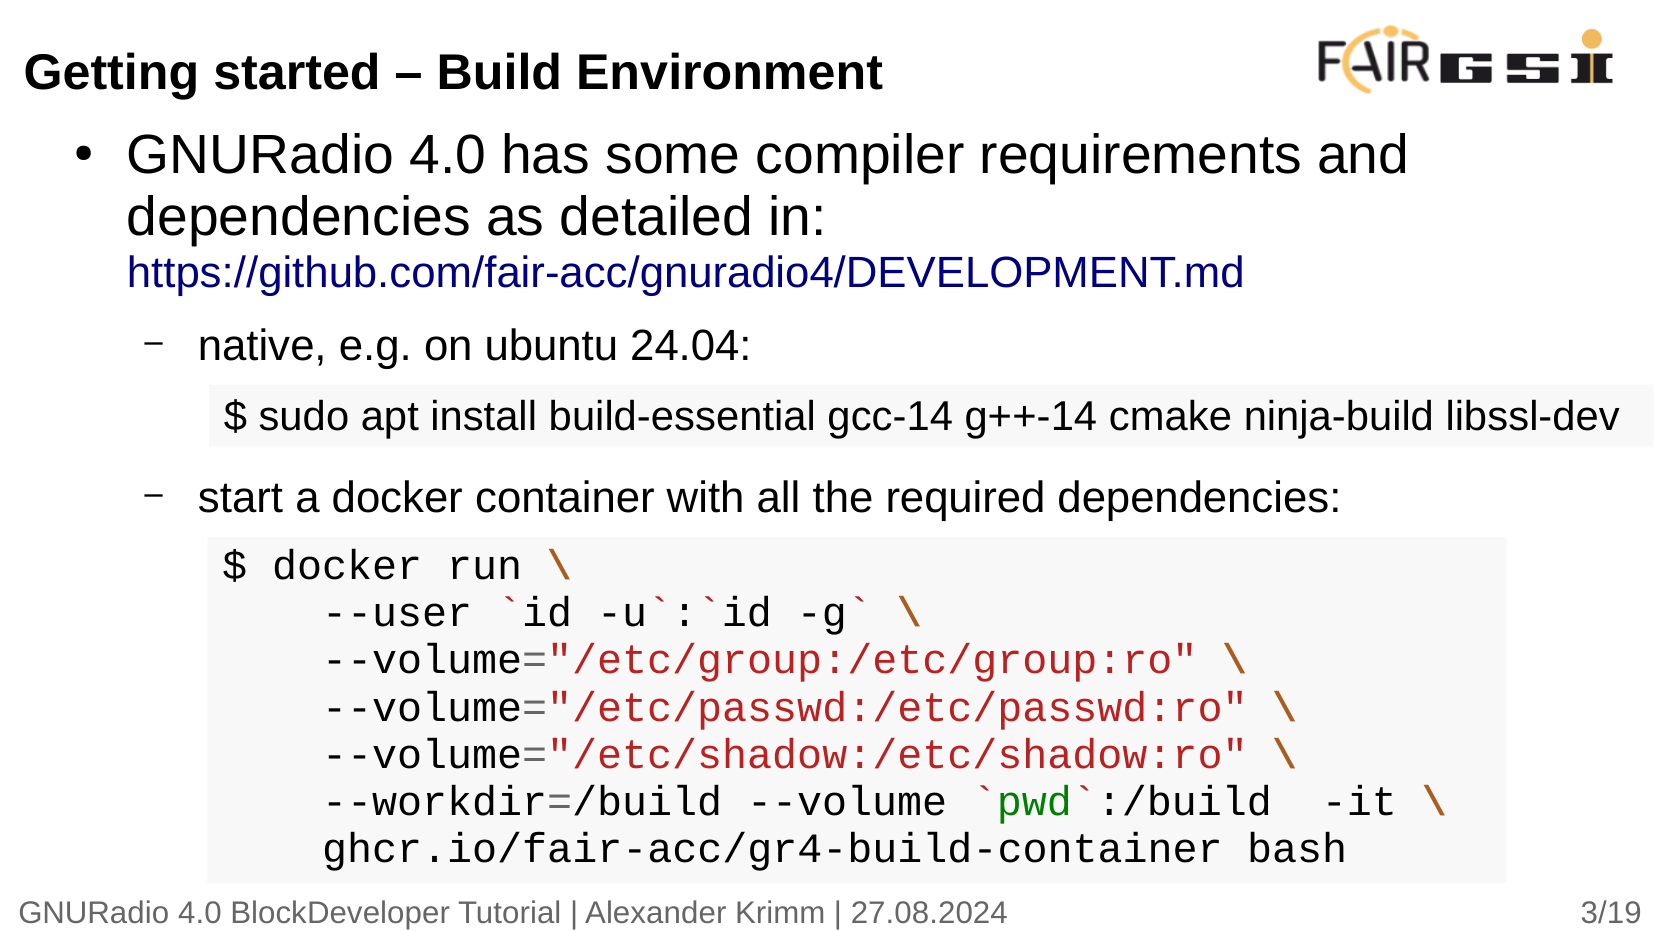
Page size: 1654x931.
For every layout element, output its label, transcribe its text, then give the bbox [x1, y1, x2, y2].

text_box $ sudo apt install build-essential gcc-14 g++-14 cmake ninja-build libssl-dev [209, 385, 1654, 447]
list GNURadio 4.0 has some compiler requirements and dependencies as detailed in: https://github.com/fair-acc/gnuradio4/DEVELOPMENT.md native, e.g. on ubuntu 24.04: start a docker container with all the required dependencies: [56, 124, 1622, 537]
title Getting started – Build Environment [23, 5, 1638, 139]
text_box $ docker run \ --user `id -u`:`id -g` \ --volume="/etc/group:/etc/group:ro" \ --volume="/etc/passwd:/etc/passwd:ro" \ --volume="/etc/shadow:/etc/shadow:ro" \ --workdir=/build --volume `pwd`:/build -it \ ghcr.io/fair-acc/gr4-build-container bash [207, 537, 1507, 883]
